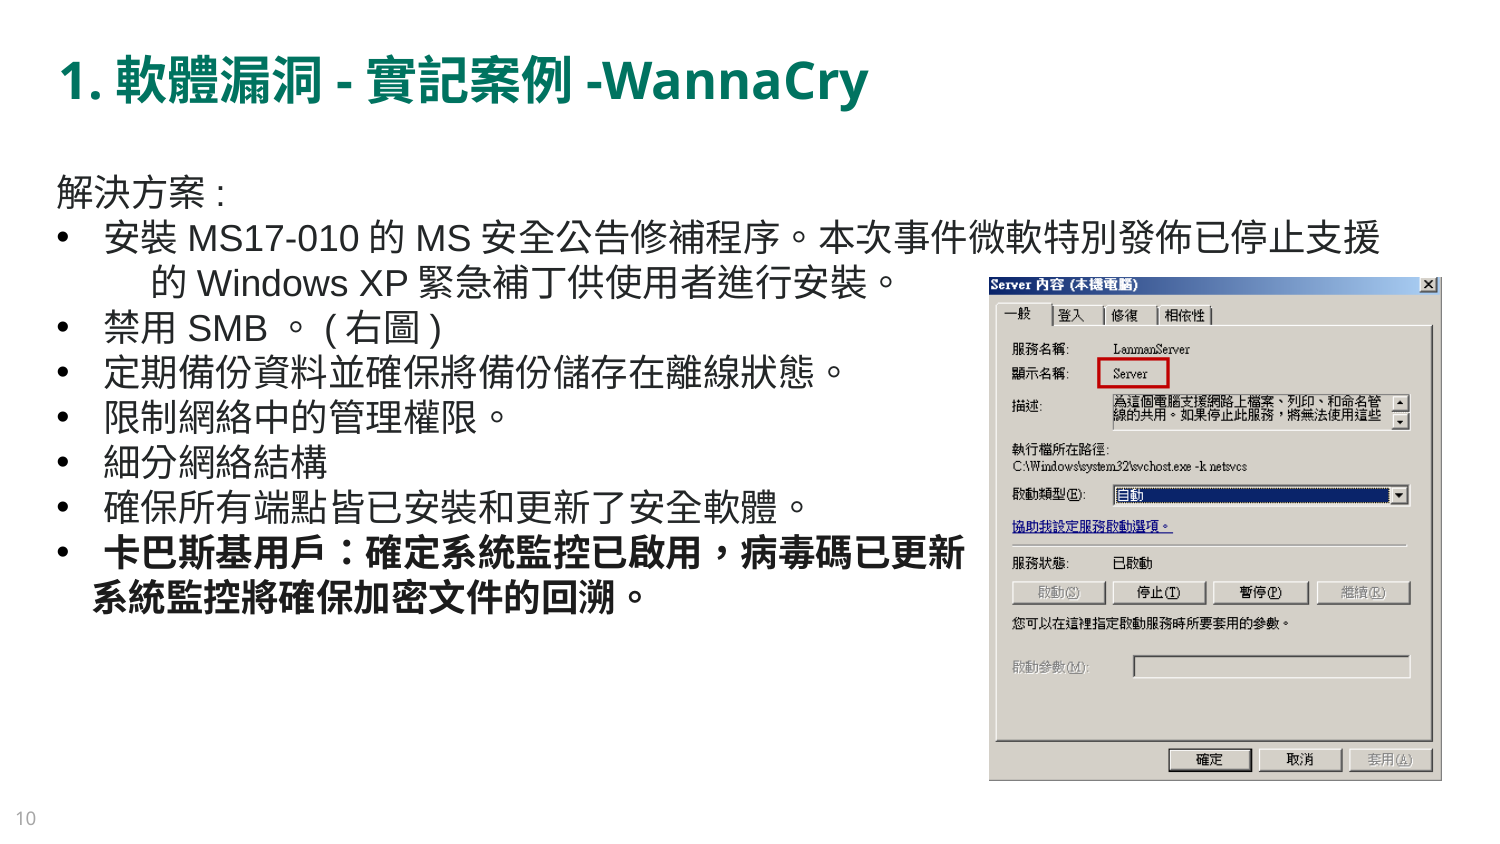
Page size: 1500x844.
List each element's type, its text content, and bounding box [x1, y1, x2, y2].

title 1.軟體漏洞-實記案例-WannaCry [58, 48, 1442, 162]
picture [989, 277, 1442, 781]
text_box 解決方案: 安裝MS17-010的MS安全公告修補程序。本次事件微軟特別發佈已停止支援的Windows XP緊急補丁供使用者進行安裝。 禁用SMB。(右圖) 定期備份資料並確保將備份儲存在離線狀態。 限制網絡中的管理權限。 細分網絡結構 確保所有端點皆已安裝和更新了安全軟體。 卡巴斯基用戶：確定系統監控已啟用，病毒碼已更新 系統監控將確保加密文件的回溯。 [42, 162, 1406, 627]
slide_number 10 [15, 806, 61, 831]
